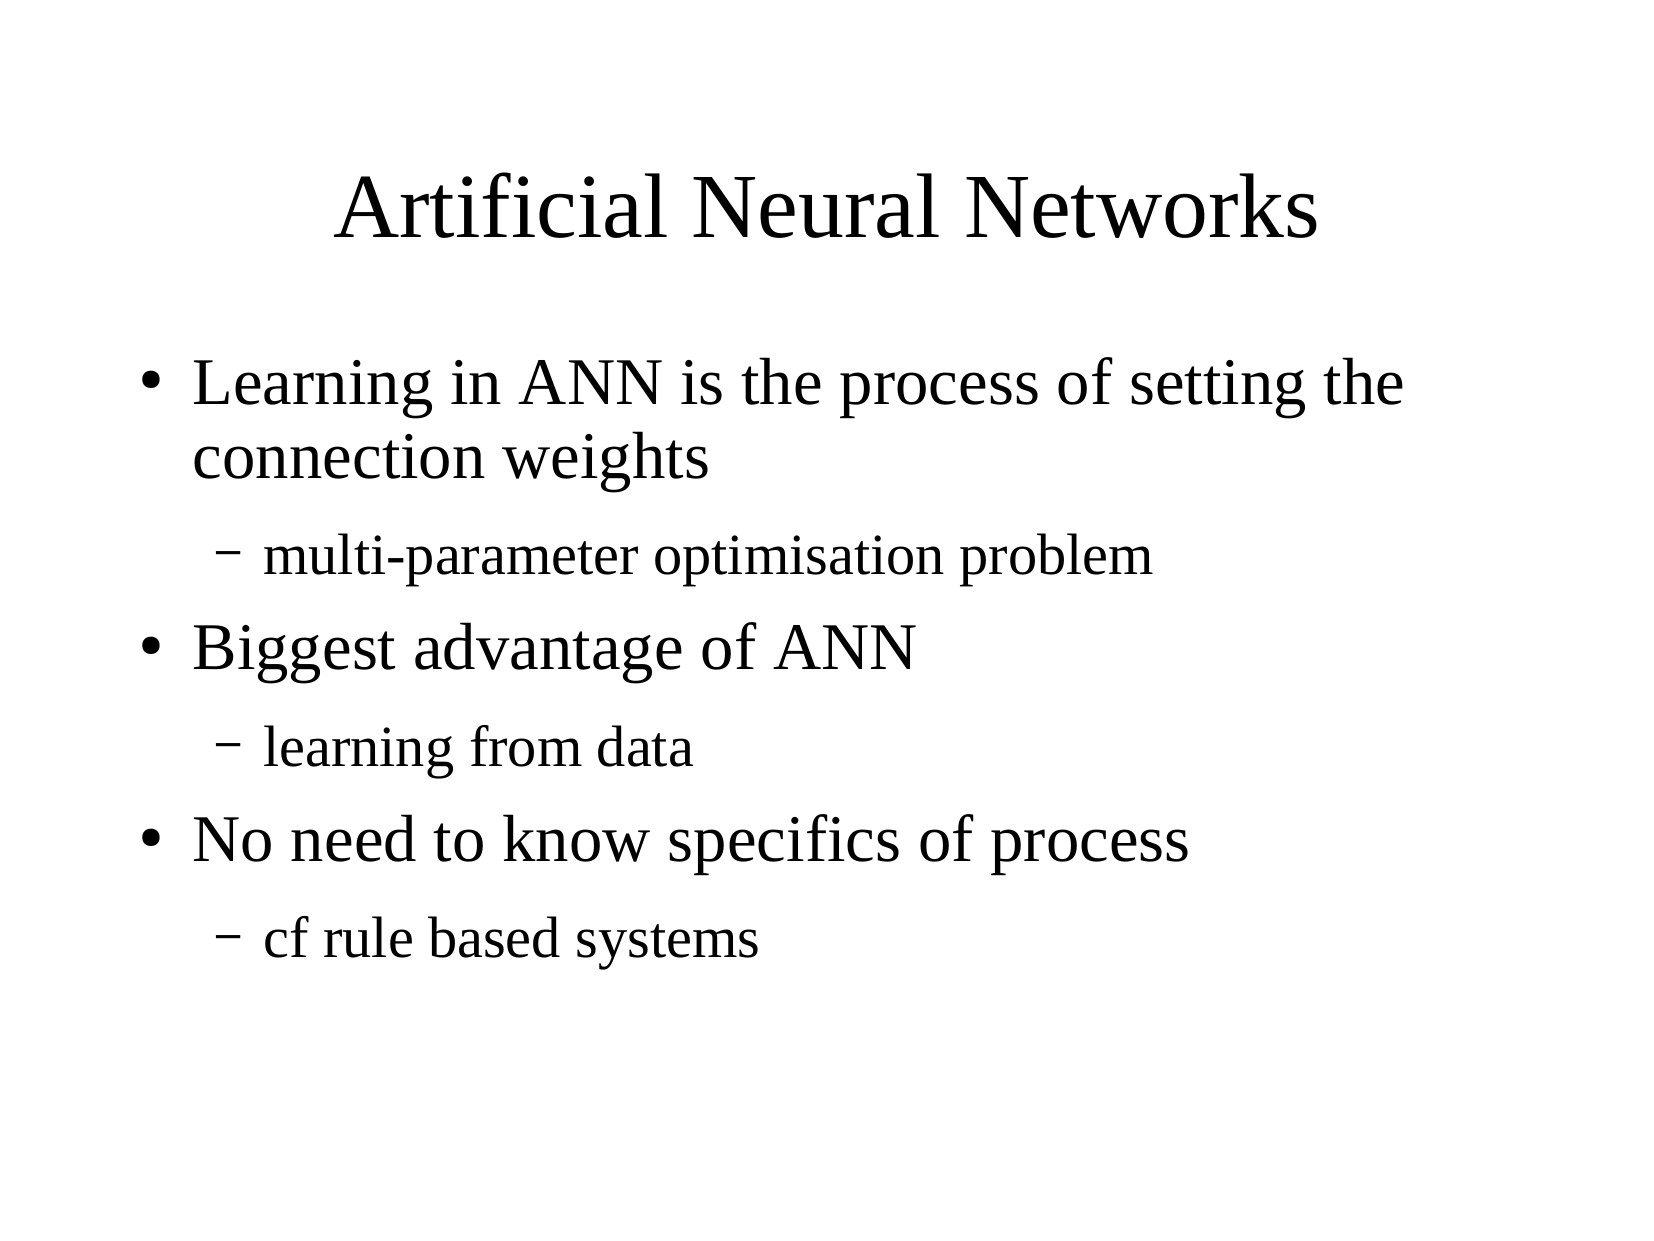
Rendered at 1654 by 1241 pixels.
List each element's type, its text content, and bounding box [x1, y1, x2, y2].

title Artificial Neural Networks [121, 102, 1534, 311]
list Learning in ANN is the process of setting the connection weights multi-parameter optimisation problem Biggest advantage of ANN learning from data No need to know specifics of process cf rule based systems [121, 344, 1534, 1127]
